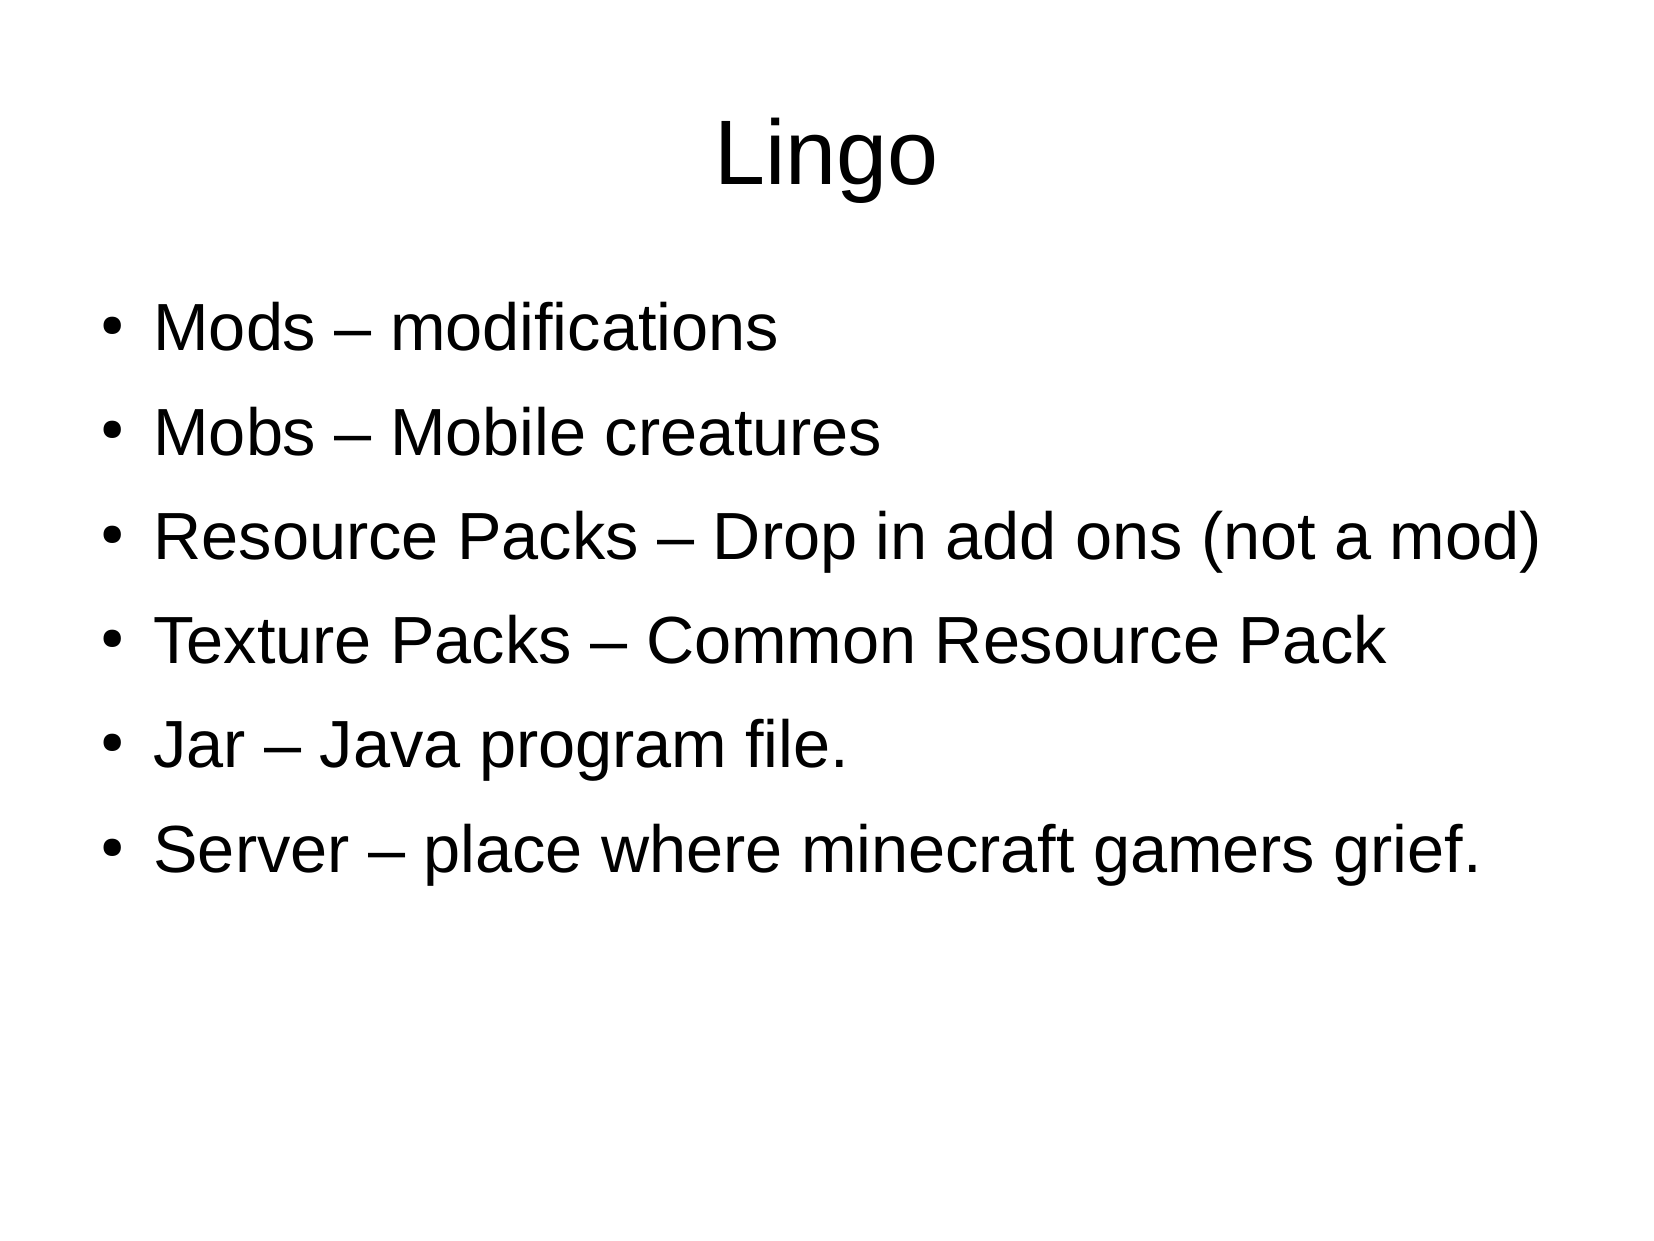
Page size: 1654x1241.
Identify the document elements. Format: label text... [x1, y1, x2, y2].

title Lingo [82, 49, 1571, 257]
list Mods – modifications Mobs – Mobile creatures Resource Packs – Drop in add ons (not a mod) Texture Packs – Common Resource Pack Jar – Java program file. Server – place where minecraft gamers grief. [82, 290, 1571, 1010]
